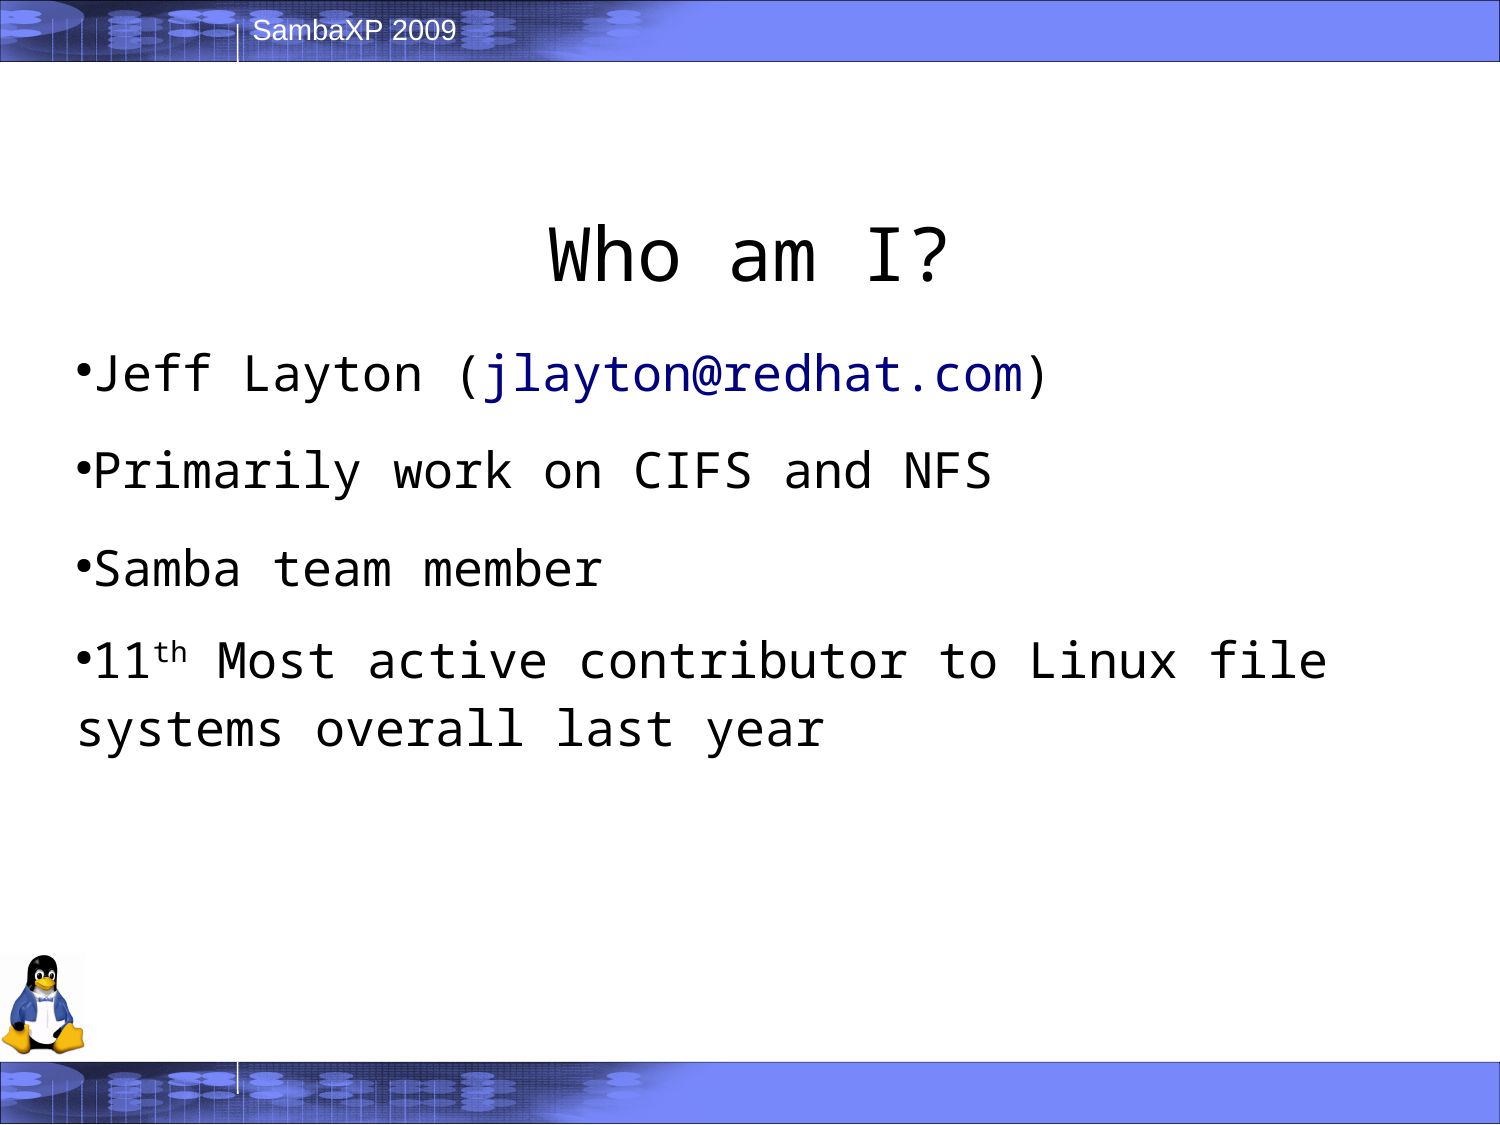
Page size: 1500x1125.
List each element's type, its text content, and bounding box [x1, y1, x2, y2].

list Jeff Layton (jlayton@redhat.com) Primarily work on CIFS and NFS Samba team member 11th Most active contributor to Linux file systems overall last year [75, 337, 1426, 1076]
picture [1, 1063, 1499, 1123]
title Who am I? [75, 179, 1426, 326]
picture [1, 1, 1499, 61]
